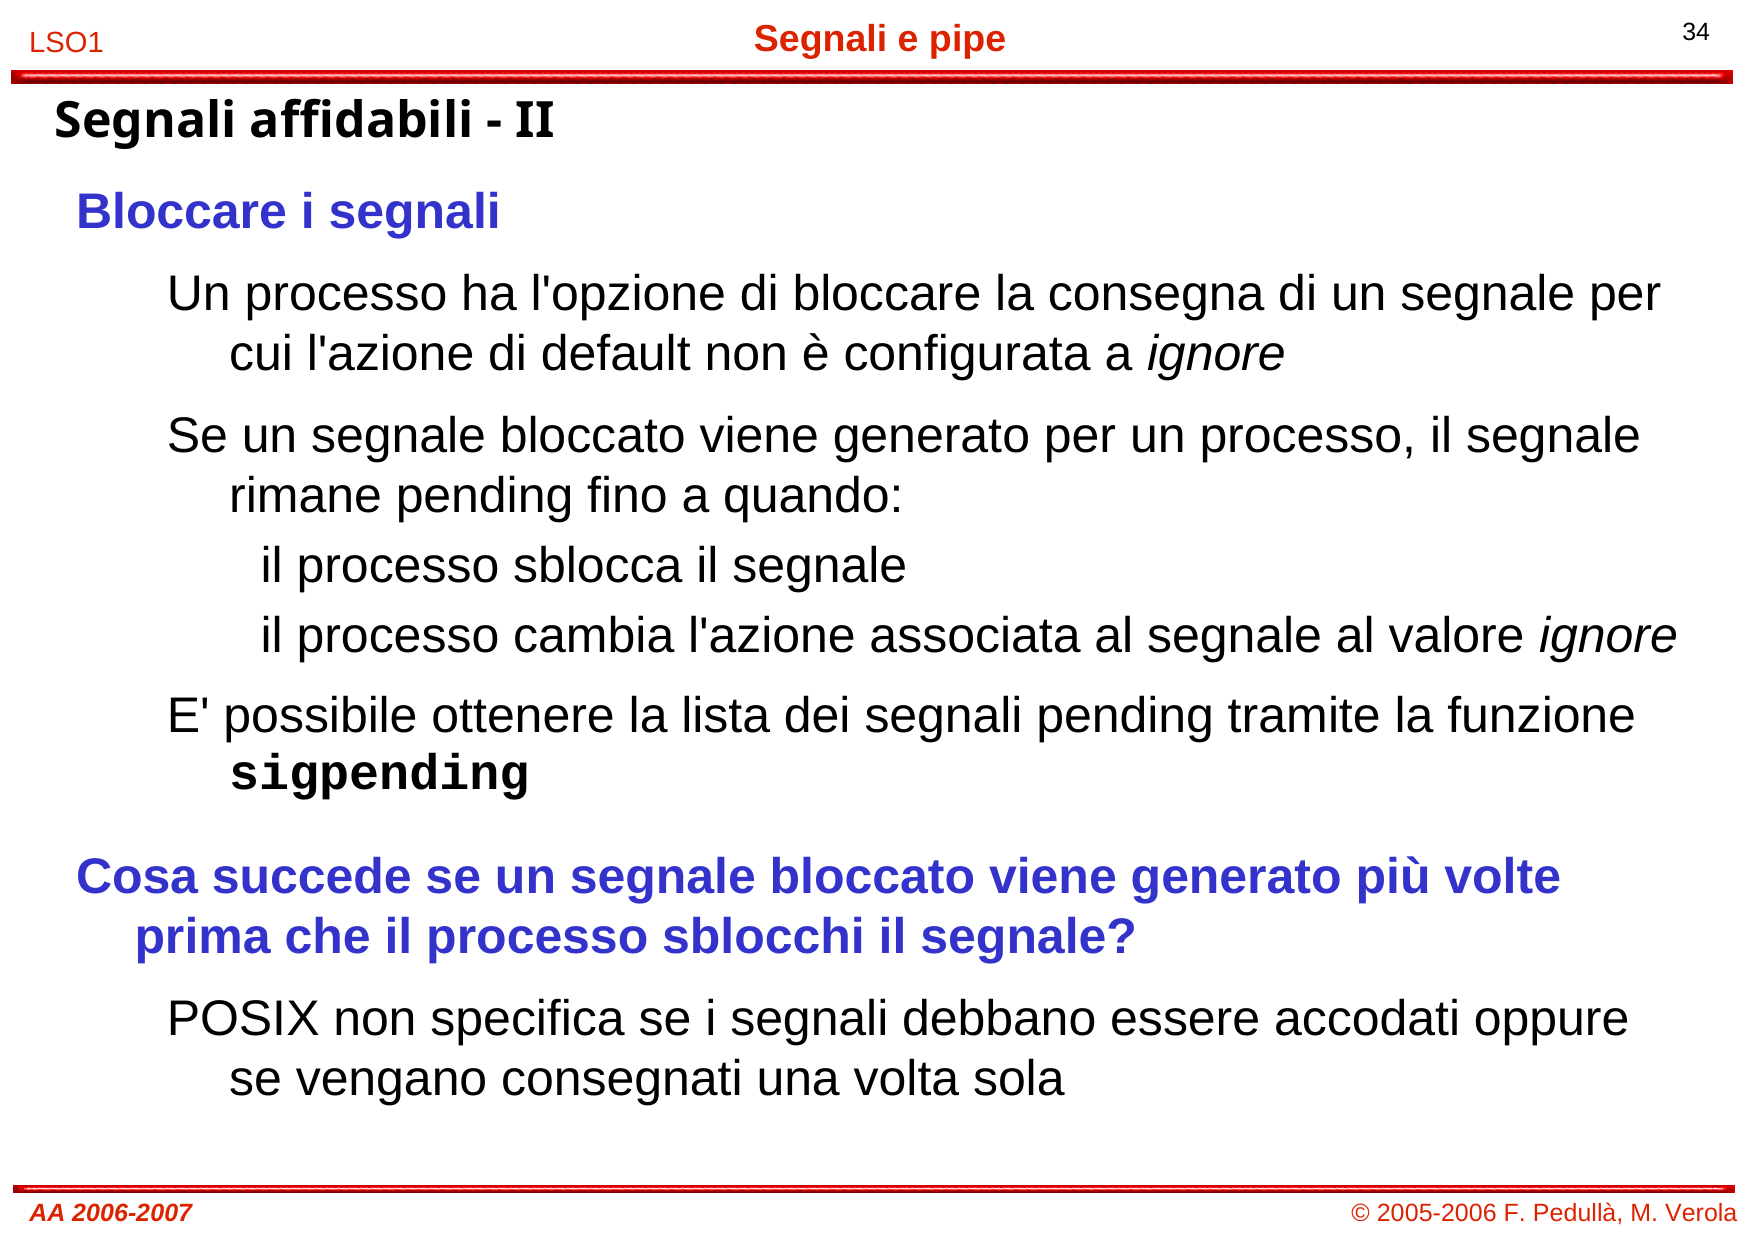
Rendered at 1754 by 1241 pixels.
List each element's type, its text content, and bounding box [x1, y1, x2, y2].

picture [11, 70, 1733, 84]
list Bloccare i segnali Un processo ha l'opzione di bloccare la consegna di un segnale per cui l'azione di default non è configurata a ignore Se un segnale bloccato viene generato per un processo, il segnale rimane pending fino a quando: il processo sblocca il segnale il processo cambia l'azione associata al segnale al valore ignore E' possibile ottenere la lista dei segnali pending tramite la funzione sigpending Cosa succede se un segnale bloccato viene generato più volte prima che il processo sblocchi il segnale? POSIX non specifica se i segnali debbano essere accodati oppure se vengano consegnati una volta sola [58, 171, 1696, 1241]
picture [13, 1185, 58, 1193]
picture [1696, 1185, 1735, 1193]
title Segnali affidabili - II [40, 72, 1714, 168]
